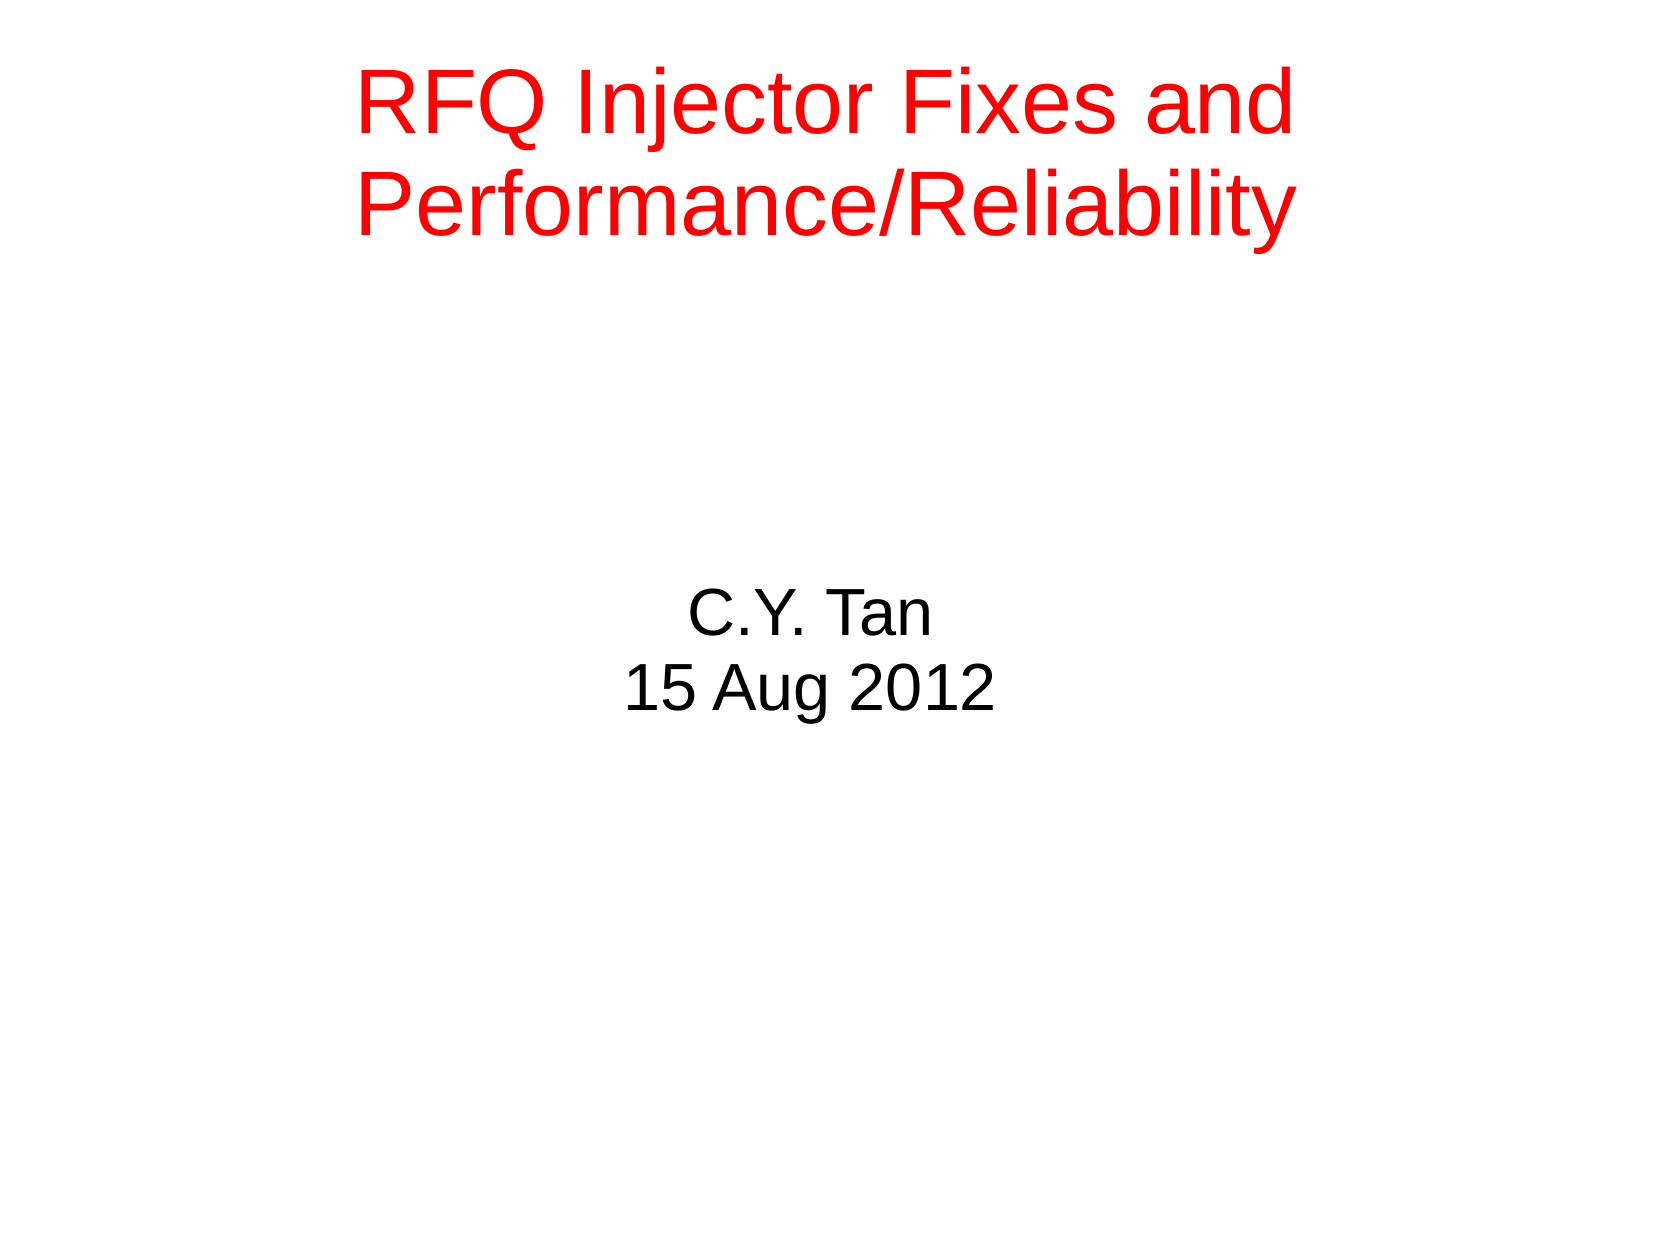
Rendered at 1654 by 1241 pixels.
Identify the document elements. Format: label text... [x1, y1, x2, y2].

title RFQ Injector Fixes and Performance/Reliability [82, 49, 1571, 257]
subtitle C.Y. Tan 15 Aug 2012 [82, 290, 1538, 1010]
